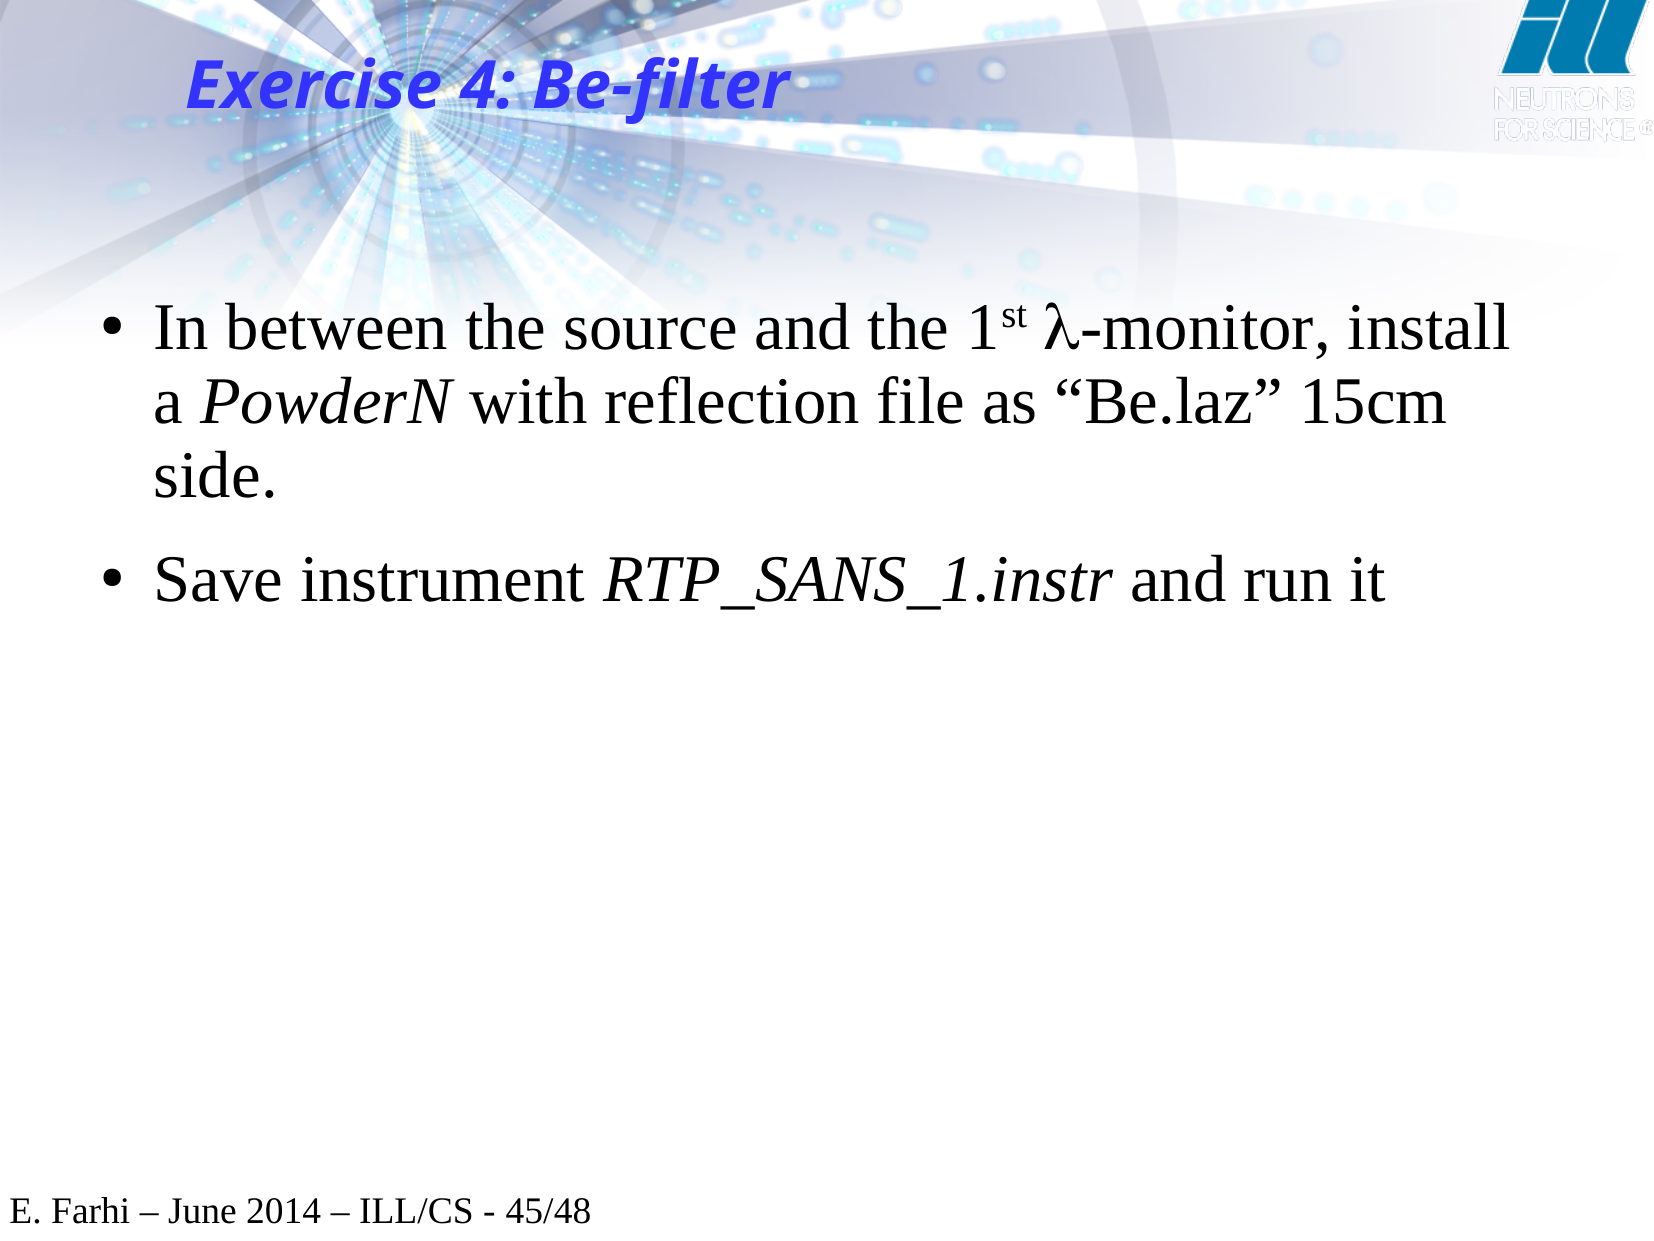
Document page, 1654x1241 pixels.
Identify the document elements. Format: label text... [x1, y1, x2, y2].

list In between the source and the 1st l-monitor, install a PowderN with reflection file as “Be.laz” 15cm side. Save instrument RTP_SANS_1.instr and run it [82, 290, 1538, 1010]
picture [0, 0, 1654, 355]
text_box Exercise 4: Be-filter [185, 37, 714, 124]
